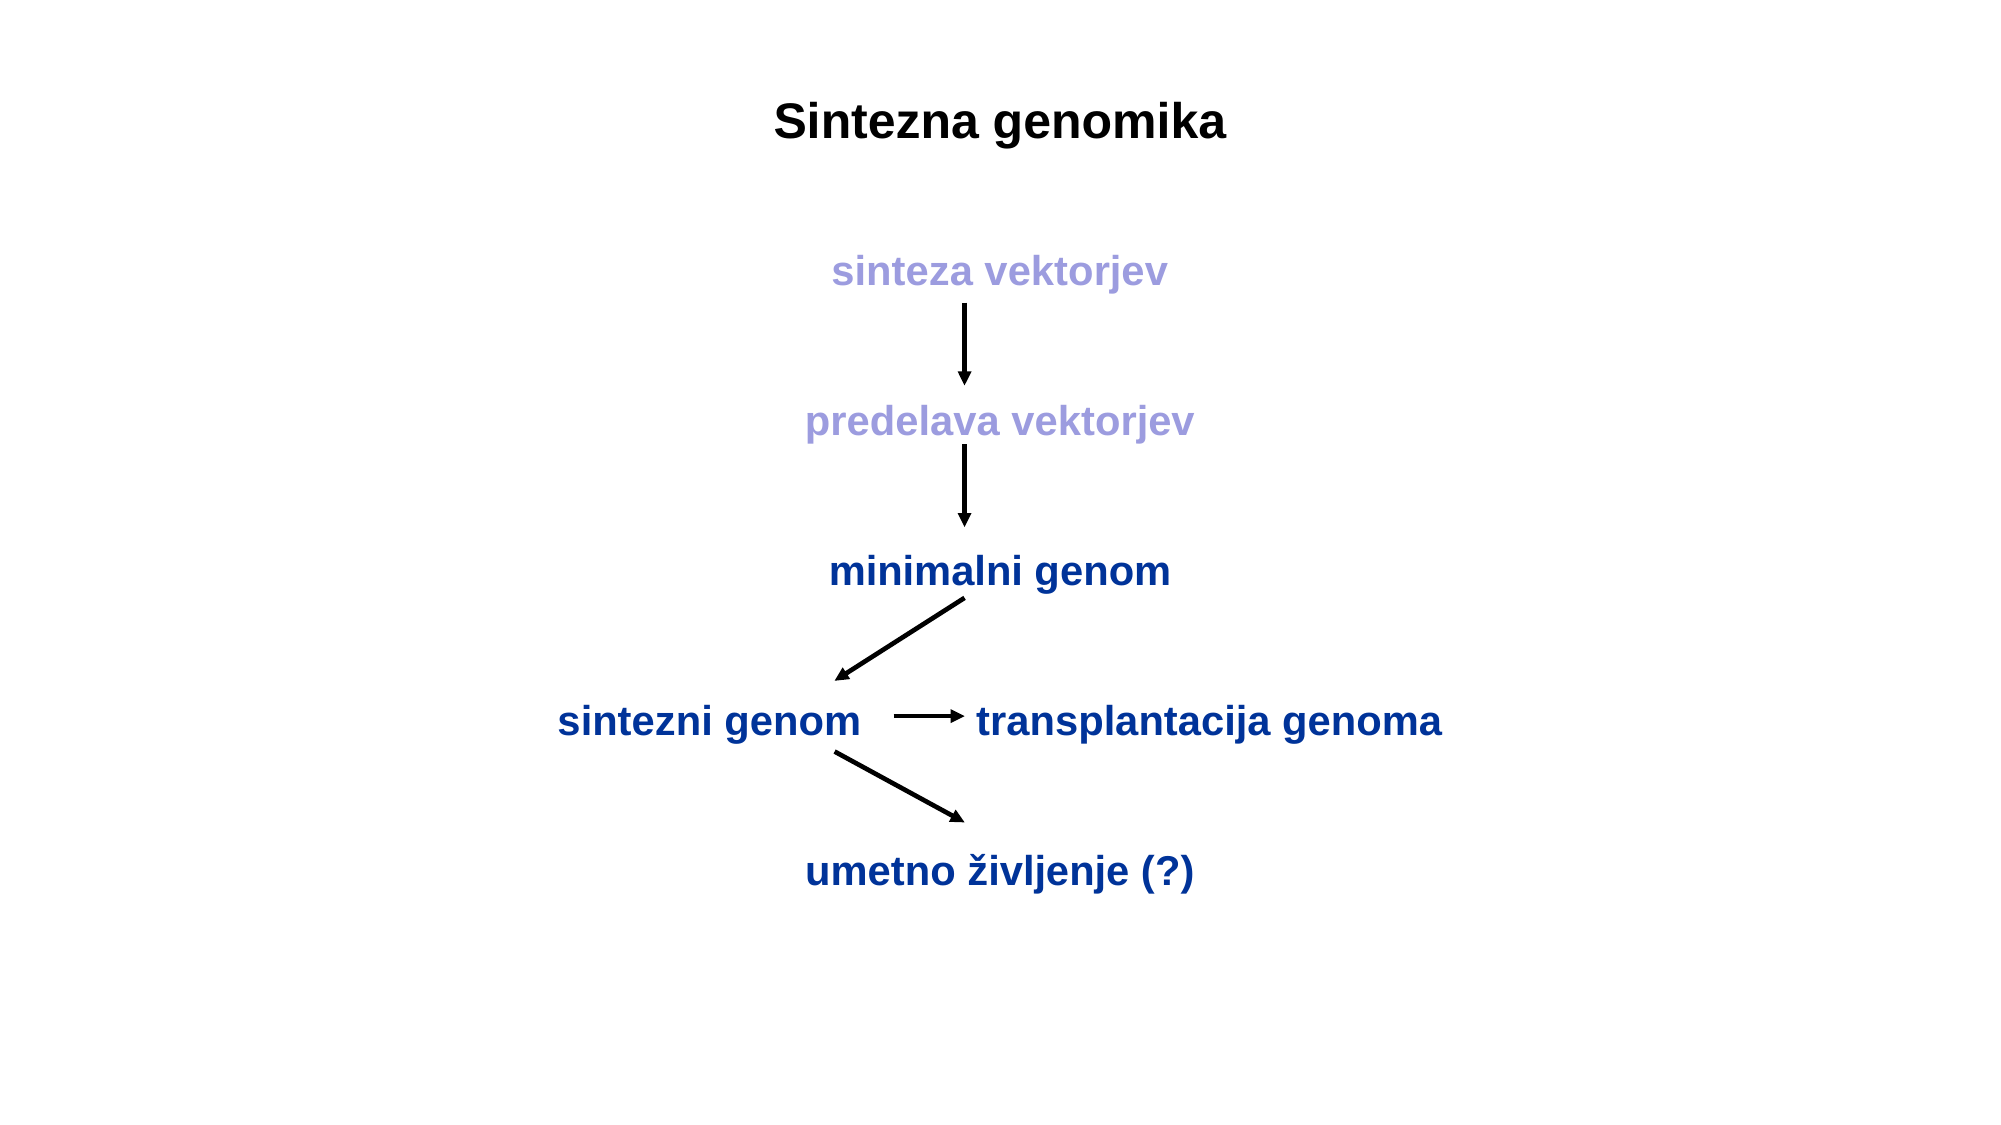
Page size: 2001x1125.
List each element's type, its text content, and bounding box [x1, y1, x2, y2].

text_box Sintezna genomika sinteza vektorjev predelava vektorjev minimalni genom sintezni genom transplantacija genoma umetno življenje (?) [432, 81, 1567, 902]
